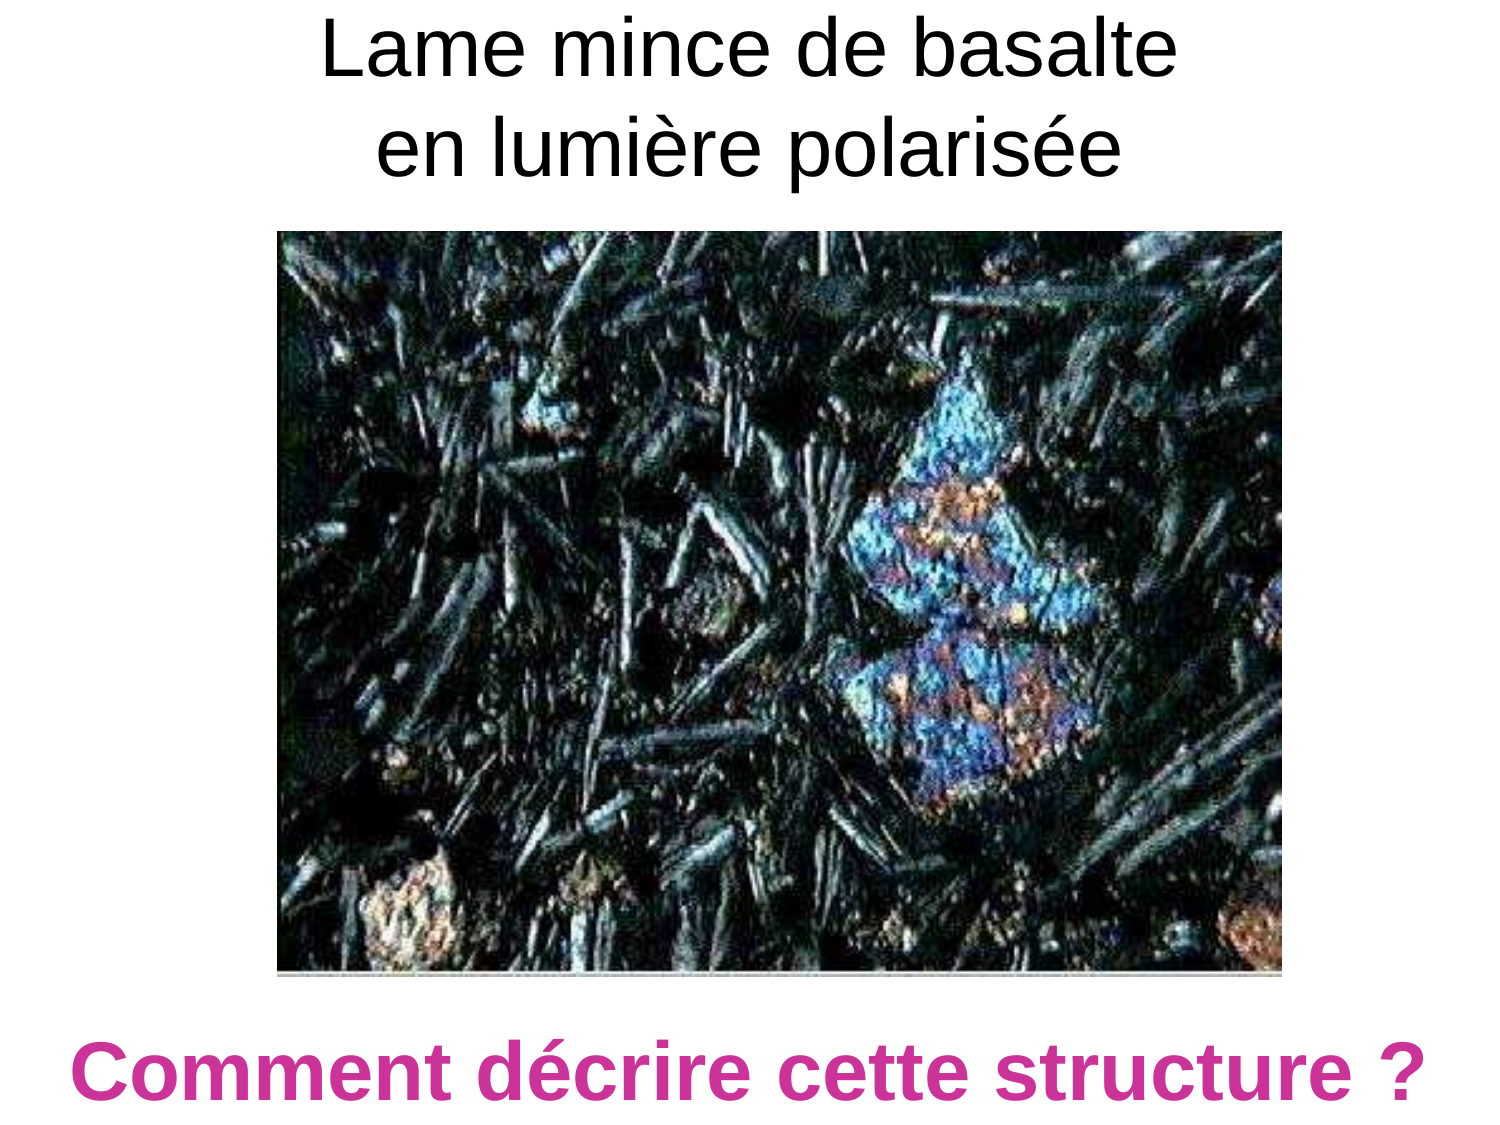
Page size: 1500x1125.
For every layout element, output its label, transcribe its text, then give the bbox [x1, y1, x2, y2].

title Lame mince de basalte en lumière polarisée [0, 0, 1500, 202]
text_box Comment décrire cette structure ? [54, 1009, 1445, 1125]
picture [277, 231, 1282, 977]
